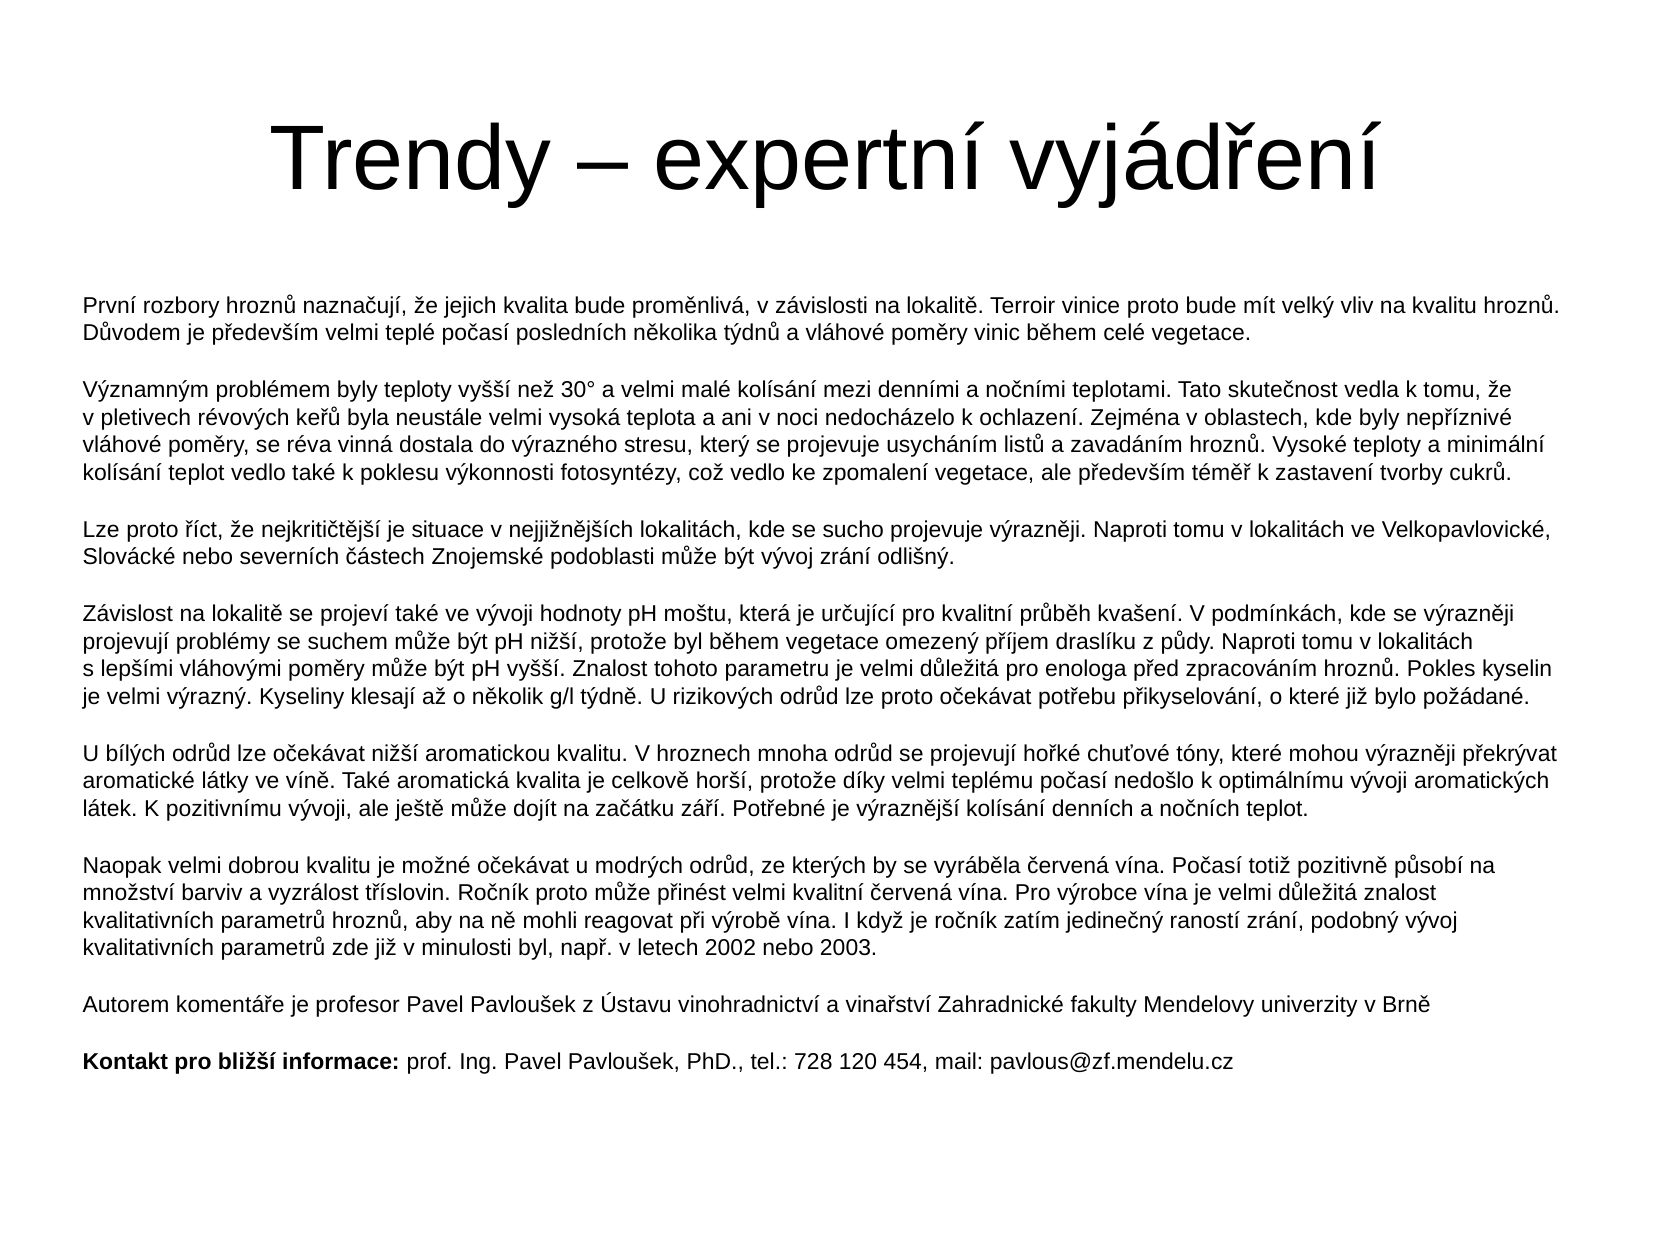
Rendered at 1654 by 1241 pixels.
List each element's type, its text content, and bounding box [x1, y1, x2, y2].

list První rozbory hroznů naznačují, že jejich kvalita bude proměnlivá, v závislosti na lokalitě. Terroir vinice proto bude mít velký vliv na kvalitu hroznů. Důvodem je především velmi teplé počasí posledních několika týdnů a vláhové poměry vinic během celé vegetace. Významným problémem byly teploty vyšší než 30° a velmi malé kolísání mezi denními a nočními teplotami. Tato skutečnost vedla k tomu, že v pletivech révových keřů byla neustále velmi vysoká teplota a ani v noci nedocházelo k ochlazení. Zejména v oblastech, kde byly nepříznivé vláhové poměry, se réva vinná dostala do výrazného stresu, který se projevuje usycháním listů a zavadáním hroznů. Vysoké teploty a minimální kolísání teplot vedlo také k poklesu výkonnosti fotosyntézy, což vedlo ke zpomalení vegetace, ale především téměř k zastavení tvorby cukrů. Lze proto říct, že nejkritičtější je situace v nejjižnějších lokalitách, kde se sucho projevuje výrazněji. Naproti tomu v lokalitách ve Velkopavlovické, Slovácké nebo severních částech Znojemské podoblasti může být vývoj zrání odlišný. Závislost na lokalitě se projeví také ve vývoji hodnoty pH moštu, která je určující pro kvalitní průběh kvašení. V podmínkách, kde se výrazněji projevují problémy se suchem může být pH nižší, protože byl během vegetace omezený příjem draslíku z půdy. Naproti tomu v lokalitách s lepšími vláhovými poměry může být pH vyšší. Znalost tohoto parametru je velmi důležitá pro enologa před zpracováním hroznů. Pokles kyselin je velmi výrazný. Kyseliny klesají až o několik g/l týdně. U rizikových odrůd lze proto očekávat potřebu přikyselování, o které již bylo požádané. U bílých odrůd lze očekávat nižší aromatickou kvalitu. V hroznech mnoha odrůd se projevují hořké chuťové tóny, které mohou výrazněji překrývat aromatické látky ve víně. Také aromatická kvalita je celkově horší, protože díky velmi teplému počasí nedošlo k optimálnímu vývoji aromatických látek. K pozitivnímu vývoji, ale ještě může dojít na začátku září. Potřebné je výraznější kolísání denních a nočních teplot. Naopak velmi dobrou kvalitu je možné očekávat u modrých odrůd, ze kterých by se vyráběla červená vína. Počasí totiž pozitivně působí na množství barviv a vyzrálost tříslovin. Ročník proto může přinést velmi kvalitní červená vína. Pro výrobce vína je velmi důležitá znalost kvalitativních parametrů hroznů, aby na ně mohli reagovat při výrobě vína. I když je ročník zatím jedinečný raností zrání, podobný vývoj kvalitativních parametrů zde již v minulosti byl, např. v letech 2002 nebo 2003. Autorem komentáře je profesor Pavel Pavloušek z Ústavu vinohradnictví a vinařství Zahradnické fakulty Mendelovy univerzity v Brně Kontakt pro bližší informace: prof. Ing. Pavel Pavloušek, PhD., tel.: 728 120 454, mail: pavlous@zf.mendelu.cz [82, 290, 1571, 1109]
title Trendy – expertní vyjádření [82, 49, 1571, 257]
